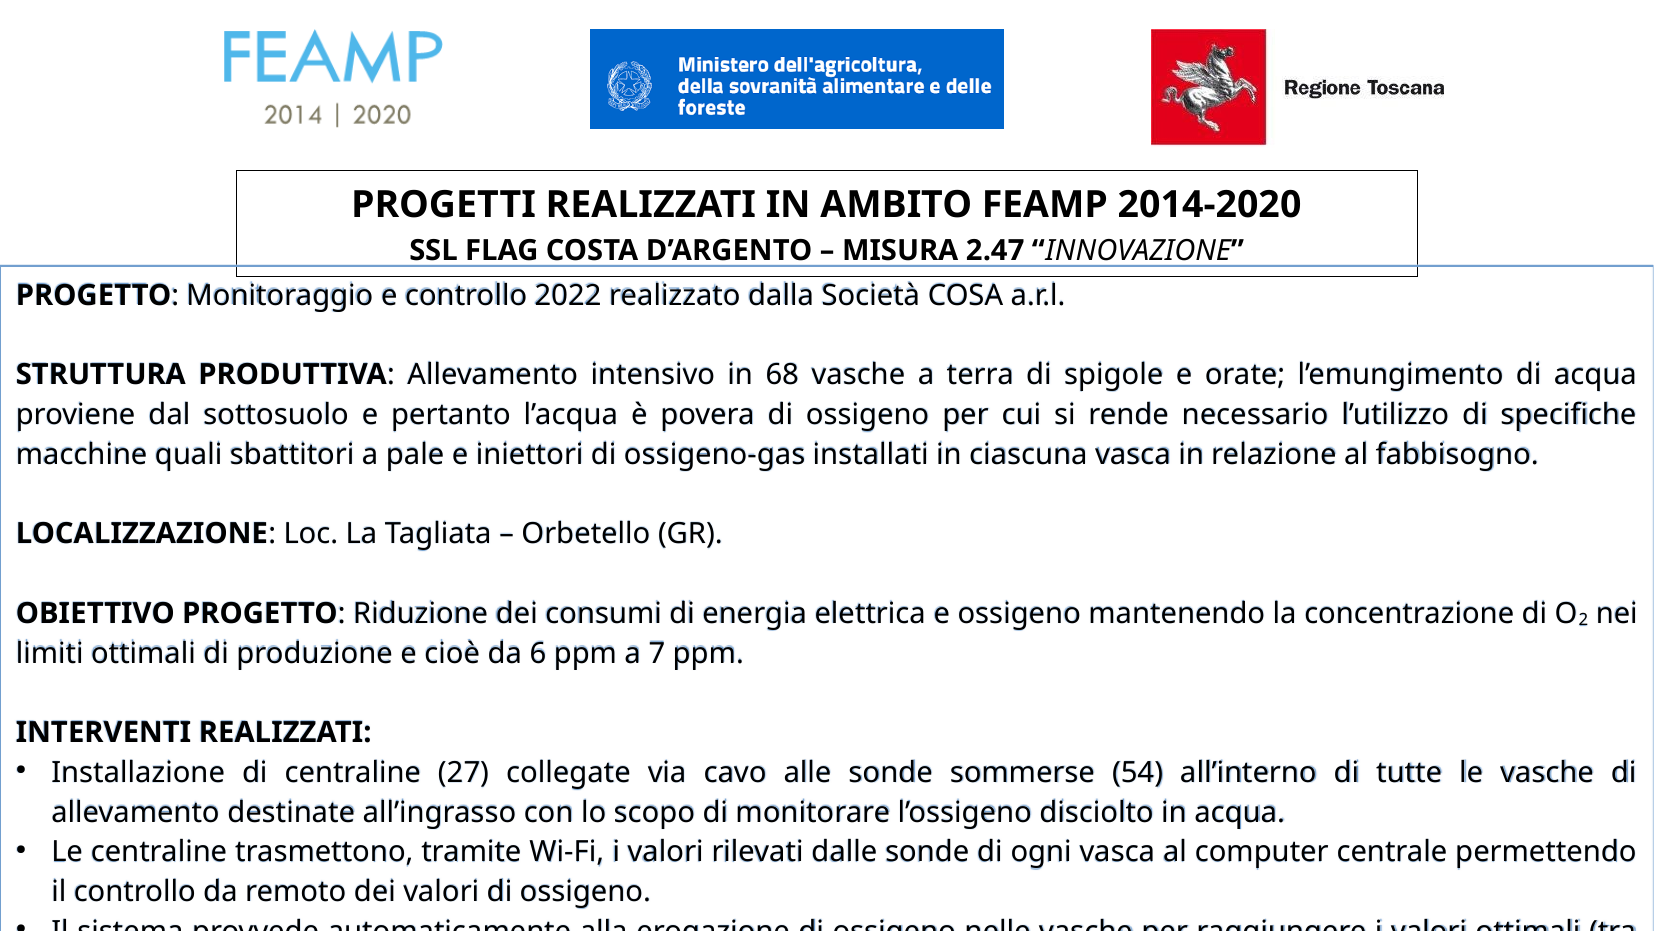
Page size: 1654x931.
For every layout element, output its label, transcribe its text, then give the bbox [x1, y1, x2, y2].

picture [590, 29, 1004, 129]
picture [224, 29, 443, 128]
picture [1151, 29, 1452, 148]
text_box PROGETTI REALIZZATI IN AMBITO FEAMP 2014-2020 SSL FLAG COSTA D’ARGENTO – MISURA 2.47 “INNOVAZIONE” [236, 170, 1418, 264]
text_box PROGETTO: Monitoraggio e controllo 2022 realizzato dalla Società COSA a.r.l. STRUTTURA PRODUTTIVA: Allevamento intensivo in 68 vasche a terra di spigole e orate; l’emungimento di acqua proviene dal sottosuolo e pertanto l’acqua è povera di ossigeno per cui si rende necessario l’utilizzo di specifiche macchine quali sbattitori a pale e iniettori di ossigeno-gas installati in ciascuna vasca in relazione al fabbisogno. LOCALIZZAZIONE: Loc. La Tagliata – Orbetello (GR). OBIETTIVO PROGETTO: Riduzione dei consumi di energia elettrica e ossigeno mantenendo la concentrazione di O2 nei limiti ottimali di produzione e cioè da 6 ppm a 7 ppm. INTERVENTI REALIZZATI: Installazione di centraline (27) collegate via cavo alle sonde sommerse (54) all’interno di tutte le vasche di allevamento destinate all’ingrasso con lo scopo di monitorare l’ossigeno disciolto in acqua. Le centraline trasmettono, tramite Wi-Fi, i valori rilevati dalle sonde di ogni vasca al computer centrale permettendo il controllo da remoto dei valori di ossigeno. Il sistema provvede automaticamente alla erogazione di ossigeno nelle vasche per raggiungere i valori ottimali (tra 6 e 7ppm) solo nel momento di effettivo bisogno. [0, 265, 1654, 918]
